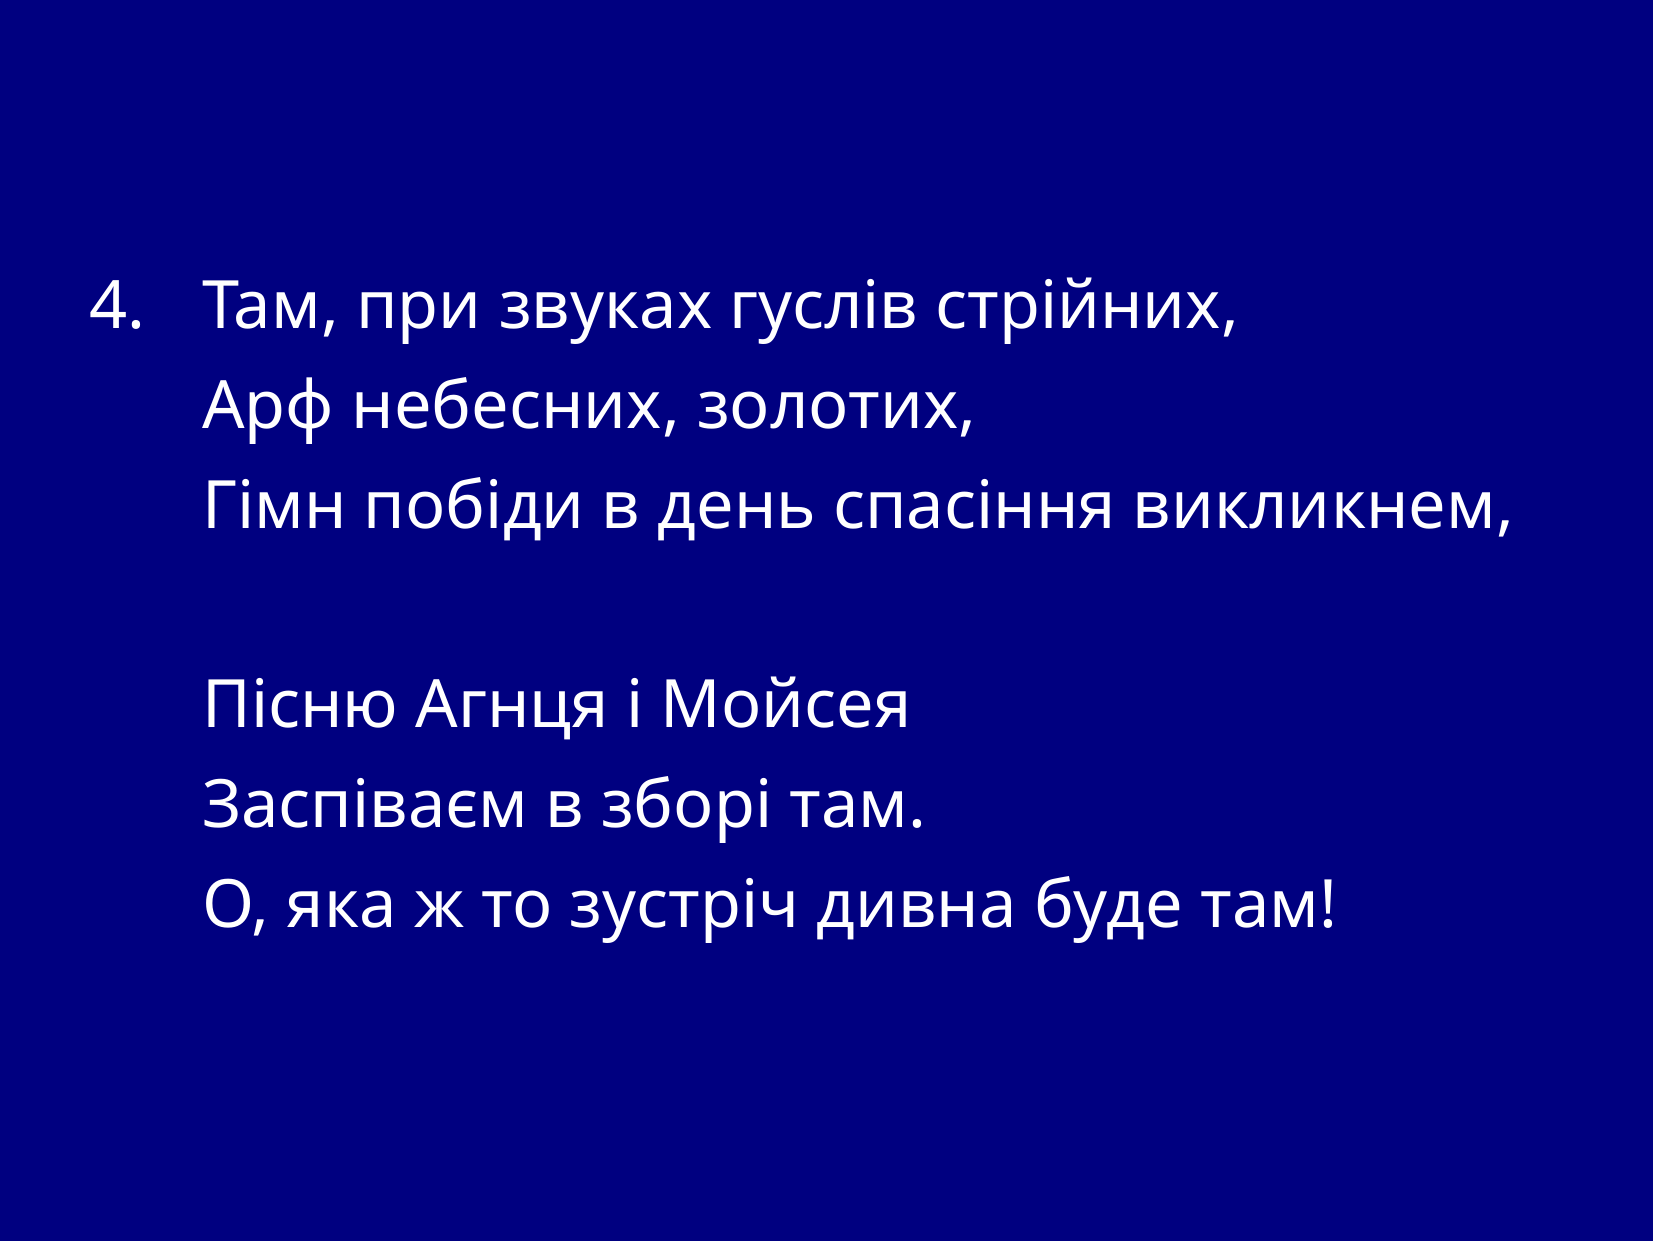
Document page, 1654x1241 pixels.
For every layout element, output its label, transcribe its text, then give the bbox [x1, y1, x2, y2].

text_box 4. Там, при звуках гуслів стрійних, Арф небесних, золотих, Гімн побіди в день спасіння викликнем, Пісню Агнця і Мойсея Заспіваєм в зборі там. О, яка ж то зустріч дивна буде там! [75, 150, 1651, 1163]
